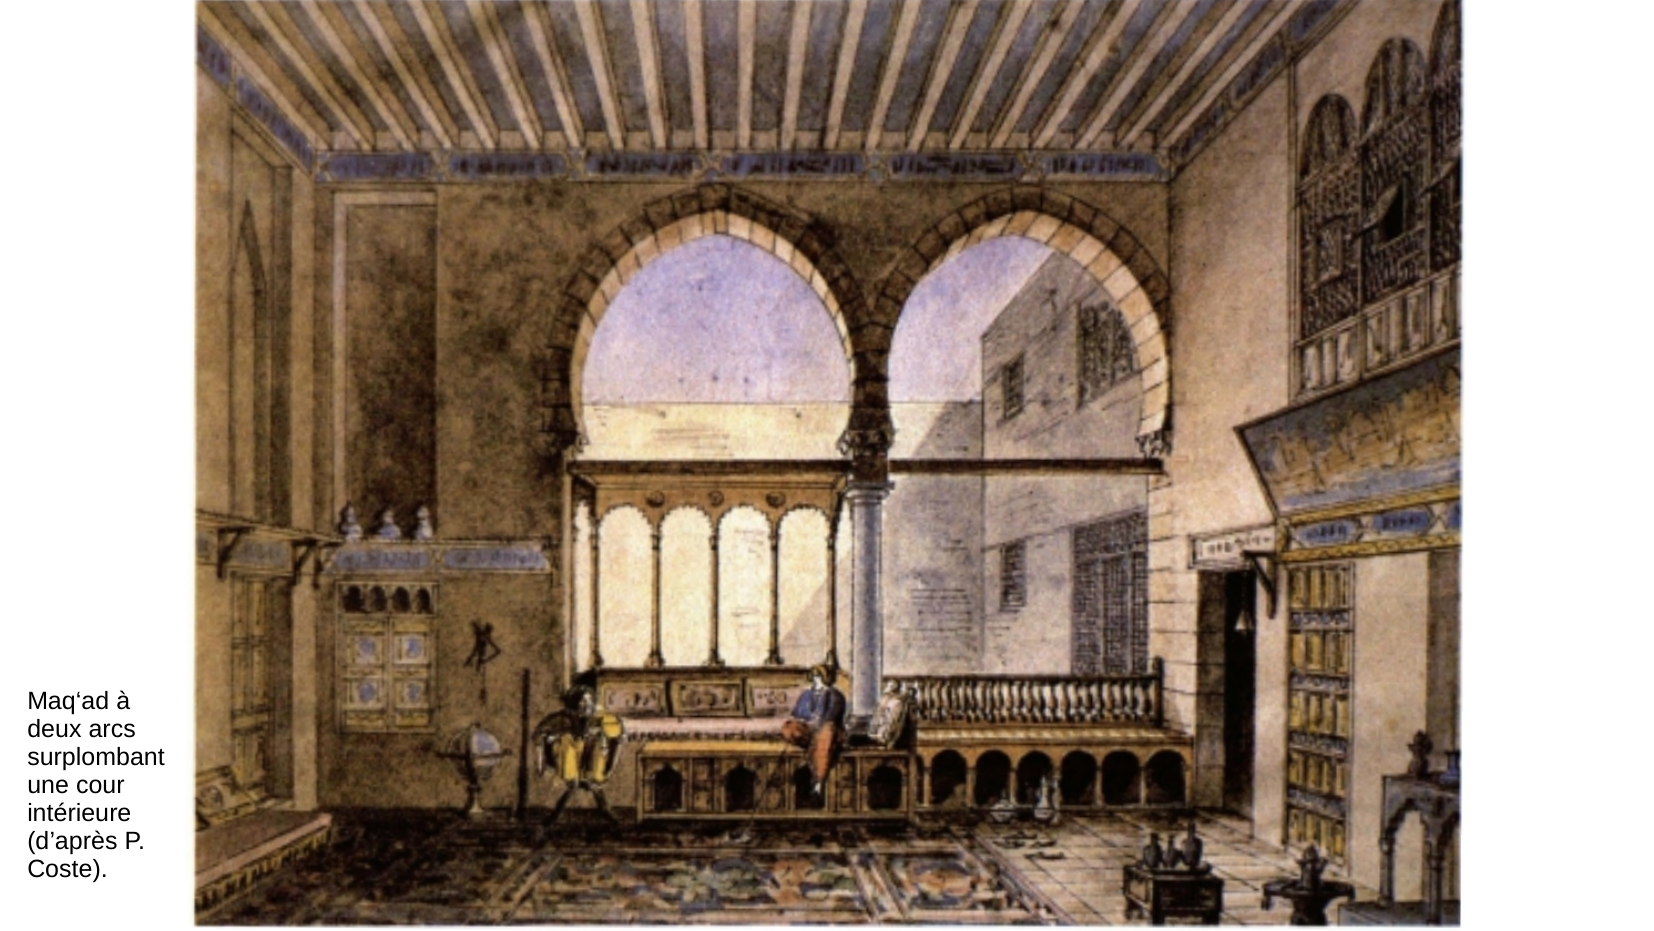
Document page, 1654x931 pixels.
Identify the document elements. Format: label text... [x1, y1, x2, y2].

picture [184, 0, 1469, 931]
text_box Maq‘ad à deux arcs surplombant une cour intérieure (d’après P. Coste). [12, 679, 207, 912]
